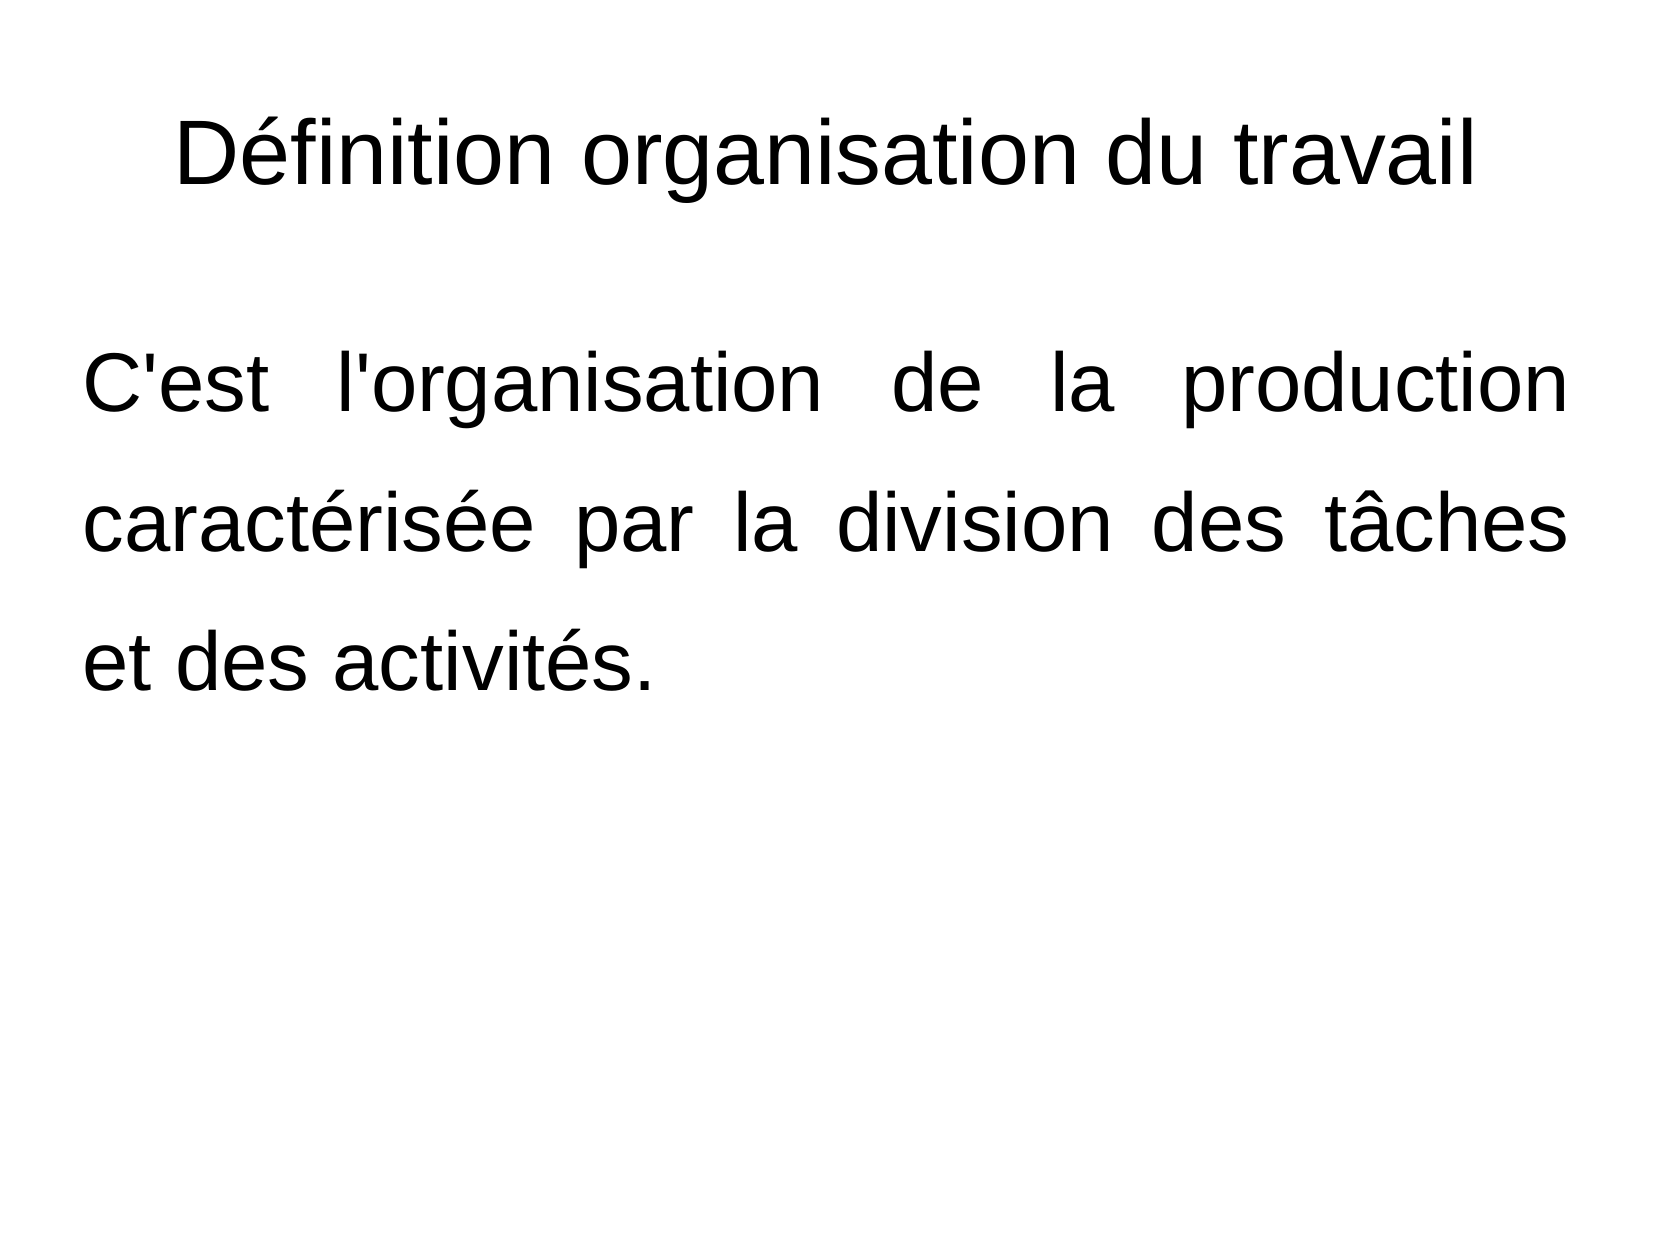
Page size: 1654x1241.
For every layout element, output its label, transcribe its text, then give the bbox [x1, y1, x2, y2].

title Définition organisation du travail [82, 49, 1571, 257]
list C'est l'organisation de la production caractérisée par la division des tâches et des activités. [82, 290, 1571, 1109]
